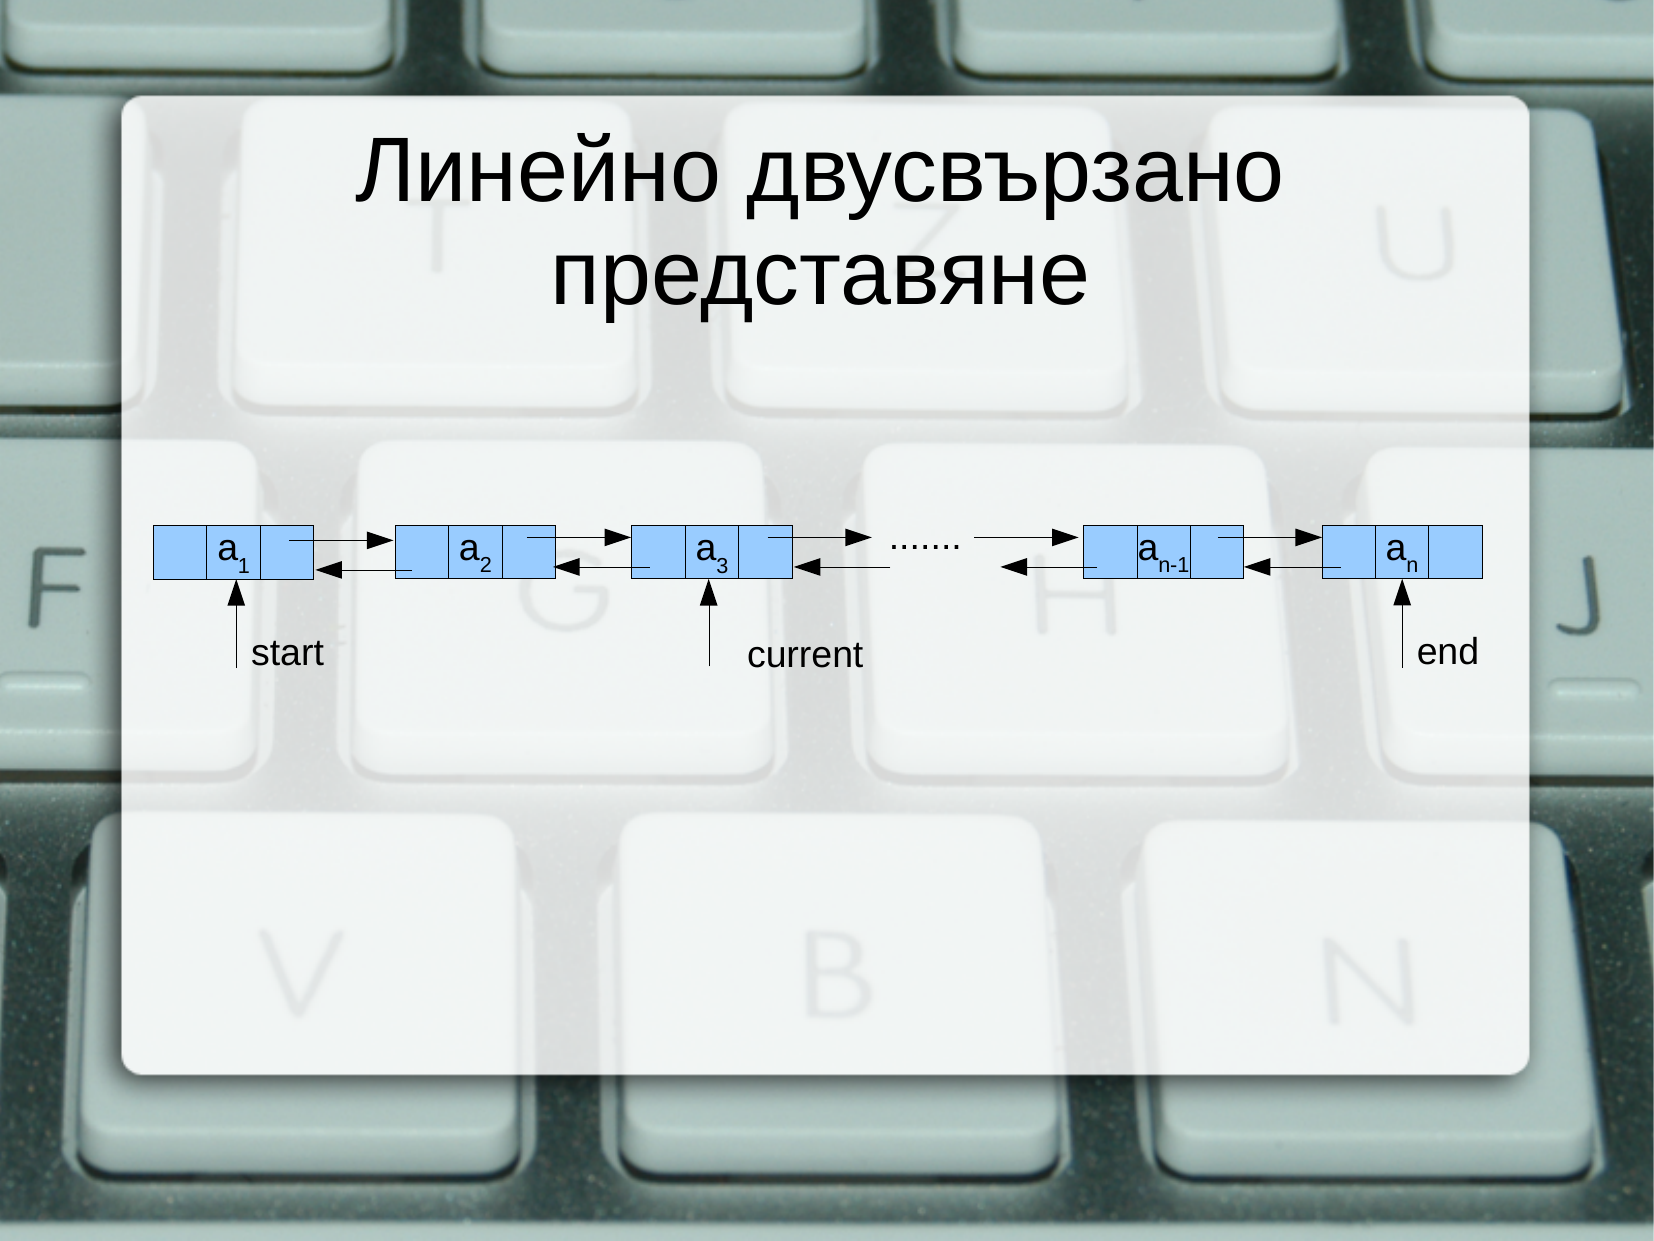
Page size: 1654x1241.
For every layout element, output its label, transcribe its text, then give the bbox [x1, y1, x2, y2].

picture [0, 0, 1654, 1241]
text_box [1083, 525, 1138, 579]
text_box [502, 525, 556, 579]
text_box a3 [686, 525, 739, 579]
text_box end [1402, 623, 1495, 681]
text_box current [732, 625, 897, 683]
text_box ....... [874, 507, 981, 579]
text_box a1 [207, 525, 260, 580]
text_box [1428, 525, 1483, 579]
text_box [1322, 525, 1376, 579]
text_box an-1 [1138, 525, 1190, 579]
title Линейно двусвързано представяне [135, 117, 1506, 325]
text_box a2 [449, 525, 502, 579]
text_box [1190, 525, 1244, 579]
text_box start [236, 623, 339, 681]
text_box [260, 525, 314, 580]
text_box [739, 525, 793, 579]
text_box [153, 525, 207, 580]
text_box an [1376, 525, 1428, 579]
text_box [395, 525, 449, 579]
text_box [631, 525, 686, 579]
